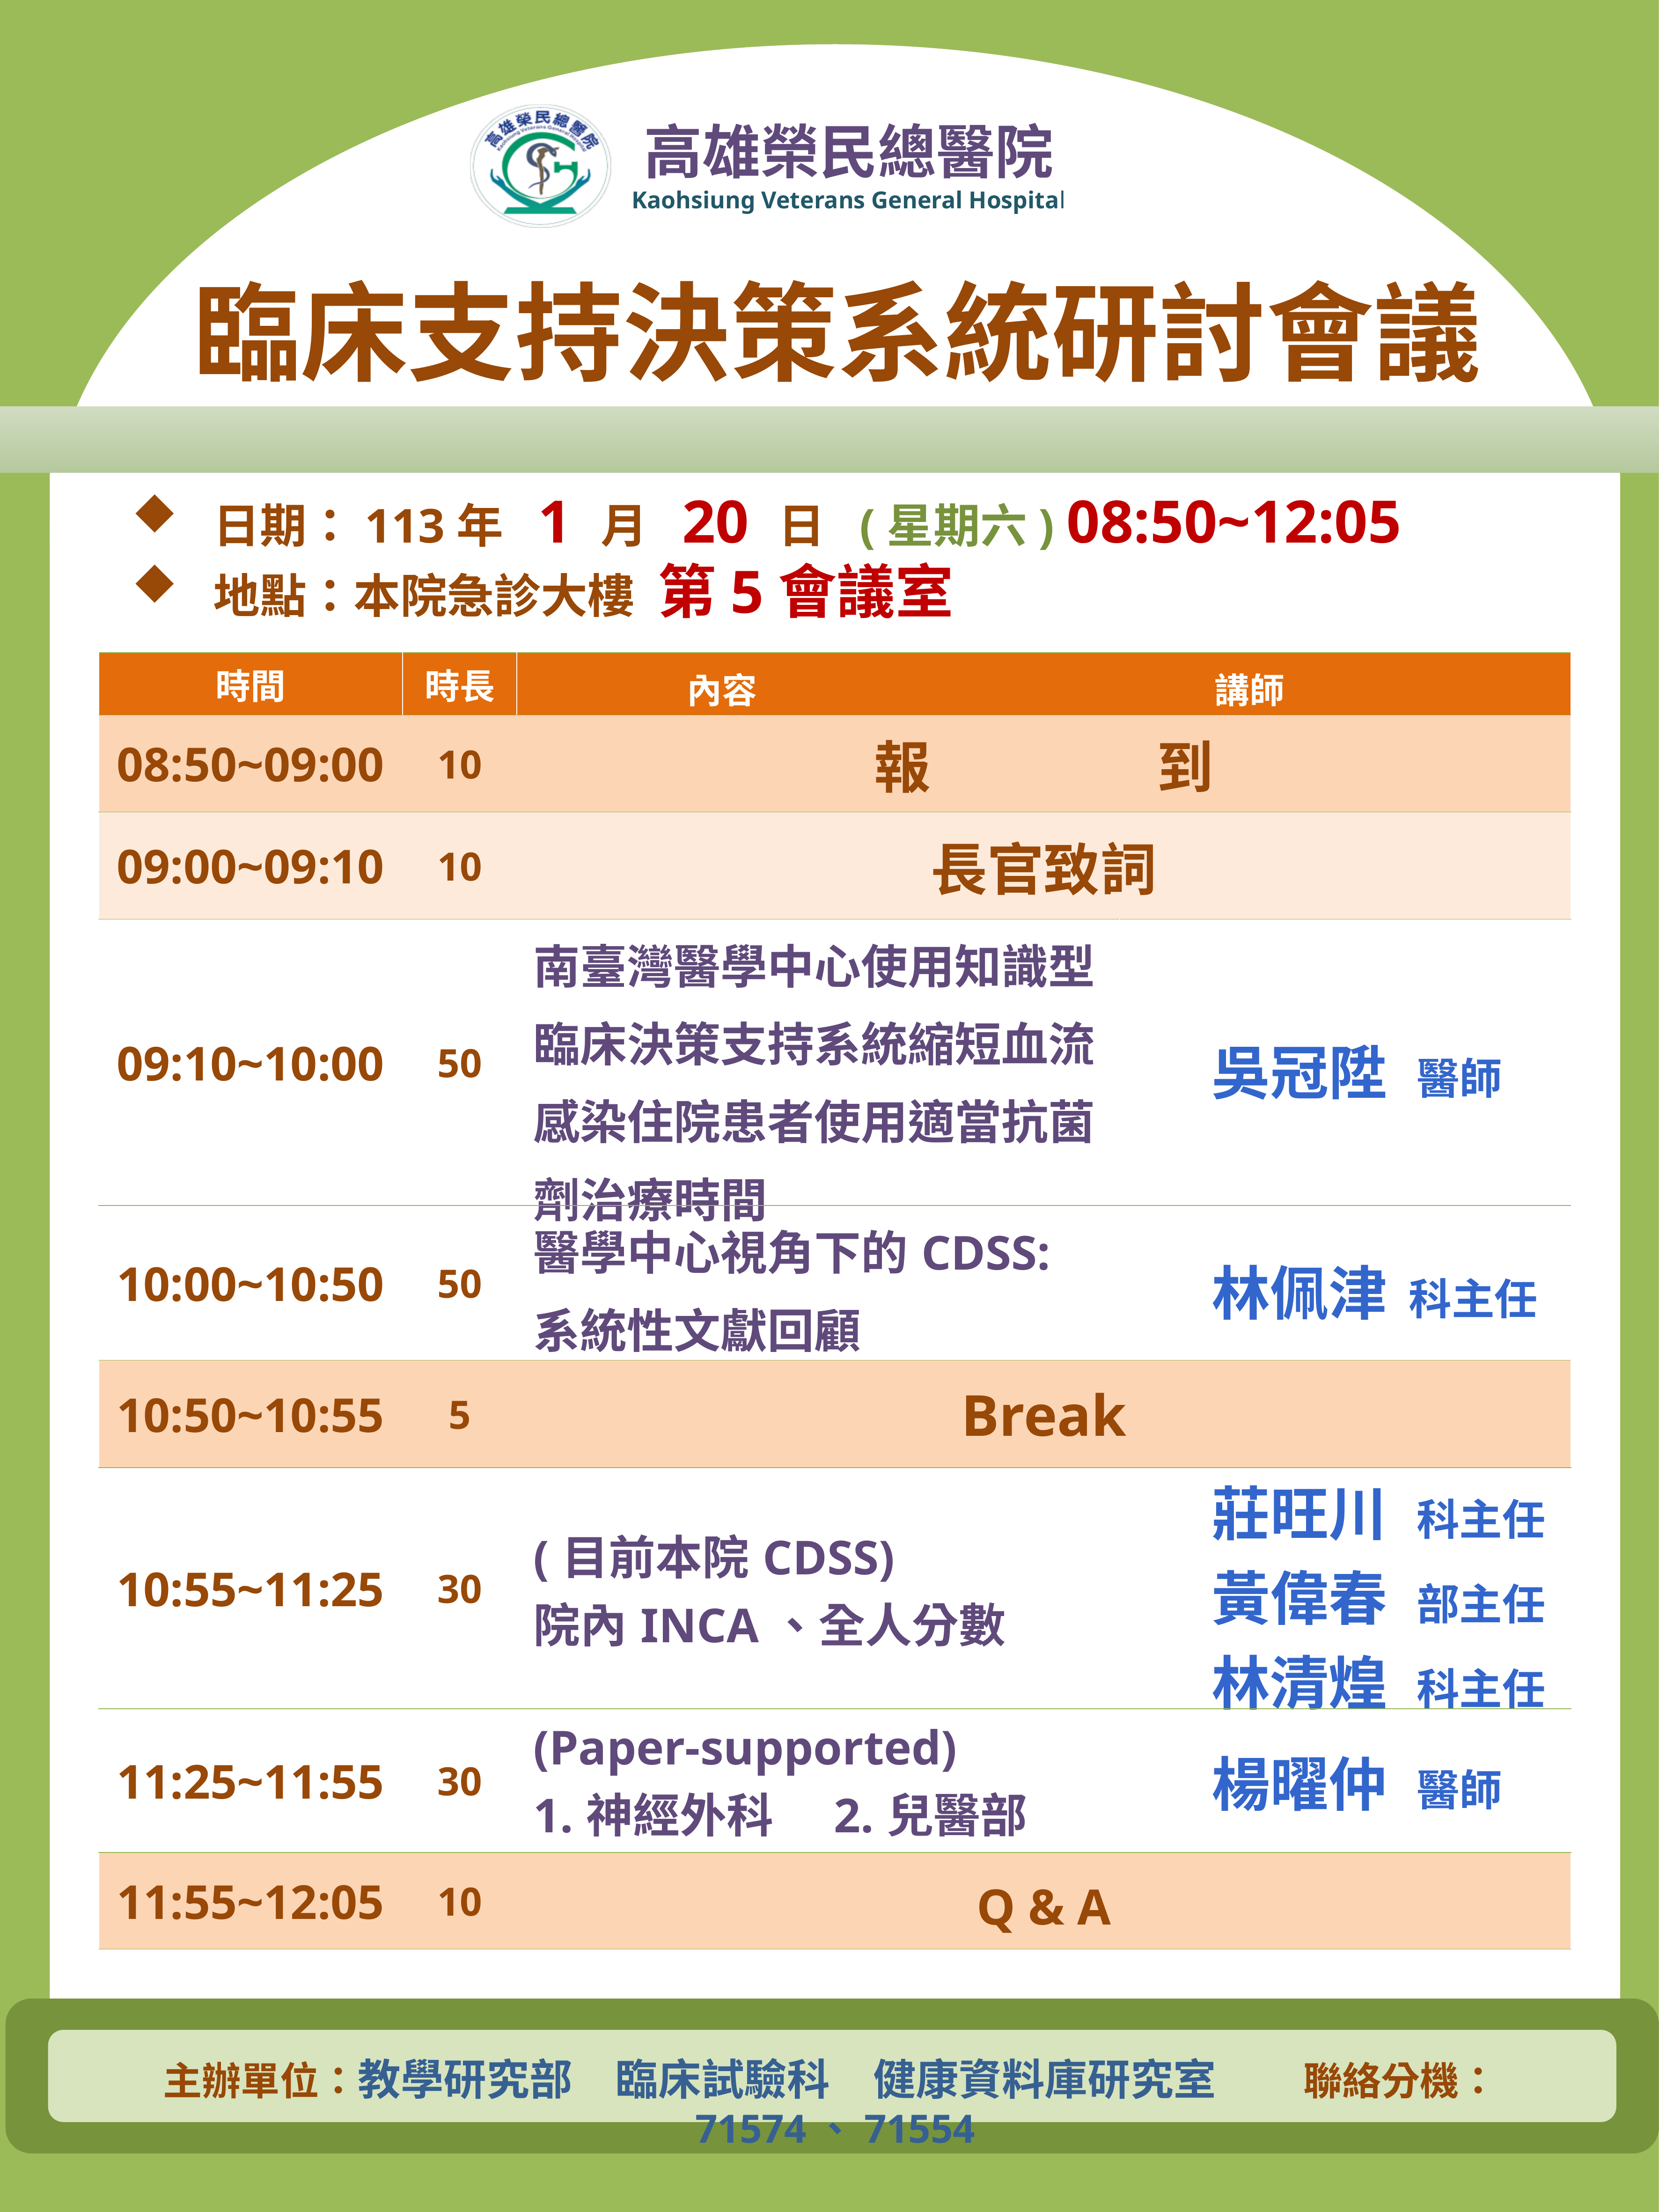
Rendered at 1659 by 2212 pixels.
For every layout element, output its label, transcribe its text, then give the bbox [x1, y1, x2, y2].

table_header 時長 [403, 653, 516, 715]
table_cell 莊旺川 科主任 黃偉春 部主任 林清煌 科主任 [1294, 1700, 1315, 1708]
table_header 時間 [99, 653, 402, 715]
table_cell (目前本院CDSS) 院內INCA、全人分數 [517, 1468, 1120, 1708]
table_cell 5 [403, 1360, 517, 1467]
table_cell 10 [403, 1853, 517, 1949]
table_cell 10 [403, 715, 517, 812]
table_cell 長官致詞 [517, 812, 1571, 919]
table_cell 30 [403, 1709, 517, 1852]
table_header 講師 [928, 653, 1571, 715]
text_box 主辦單位：教學研究部 臨床試驗科 健康資料庫研究室 聯絡分機：71574、71554 [50, 2049, 1621, 2154]
table_cell 南臺灣醫學中心使用知識型臨床決策支持系統縮短血流感染住院患者使用適當抗菌劑治療時間 [517, 919, 1119, 1205]
table_cell 50 [403, 1206, 517, 1360]
table_cell 09:10~10:00 [99, 919, 403, 1205]
table_cell 50 [403, 919, 517, 1205]
text_box [0, 44, 1659, 2153]
table_cell Q & A [517, 1853, 1571, 1949]
table_cell 11:25~11:55 [99, 1709, 403, 1852]
table_cell 10:50~10:55 [99, 1360, 403, 1467]
table_cell 11:55~12:05 [99, 1853, 403, 1949]
table_cell 醫學中心視角下的CDSS: 系統性文獻回顧 [517, 1206, 1119, 1360]
table_header 內容 [517, 653, 928, 715]
table_cell 吳冠陞 醫師 [1120, 919, 1571, 1205]
table_cell 30 [403, 1468, 517, 1708]
table_cell 10:00~10:50 [99, 1206, 403, 1360]
table_cell 10:55~11:25 [99, 1468, 403, 1708]
text_box 臨床支持決策系統研討會議 [186, 262, 1489, 398]
table_cell 林佩津 科主任 [1120, 1206, 1571, 1360]
table_cell 08:50~09:00 [99, 715, 403, 812]
text_box 日期：113年 1 月 20 日 (星期六) 08:50~12:05 地點：本院急診大樓 第5會議室 [125, 481, 1546, 629]
table_cell 莊旺川 科主任 黃偉春 部主任 林清煌 科主任 [1120, 1468, 1571, 1708]
table_cell 楊曜仲 醫師 [1120, 1709, 1571, 1852]
table_cell (Paper-supported) 1.神經外科 2.兒醫部 [517, 1709, 1120, 1852]
table_cell 09:00~09:10 [99, 812, 403, 919]
table_cell 報 到 [517, 715, 1571, 812]
picture [470, 104, 611, 228]
table_cell Break [517, 1360, 1571, 1467]
table_cell 10 [403, 812, 517, 919]
text_box 高雄榮民總醫院 Kaohsiung Veterans General Hospital [611, 104, 1107, 224]
